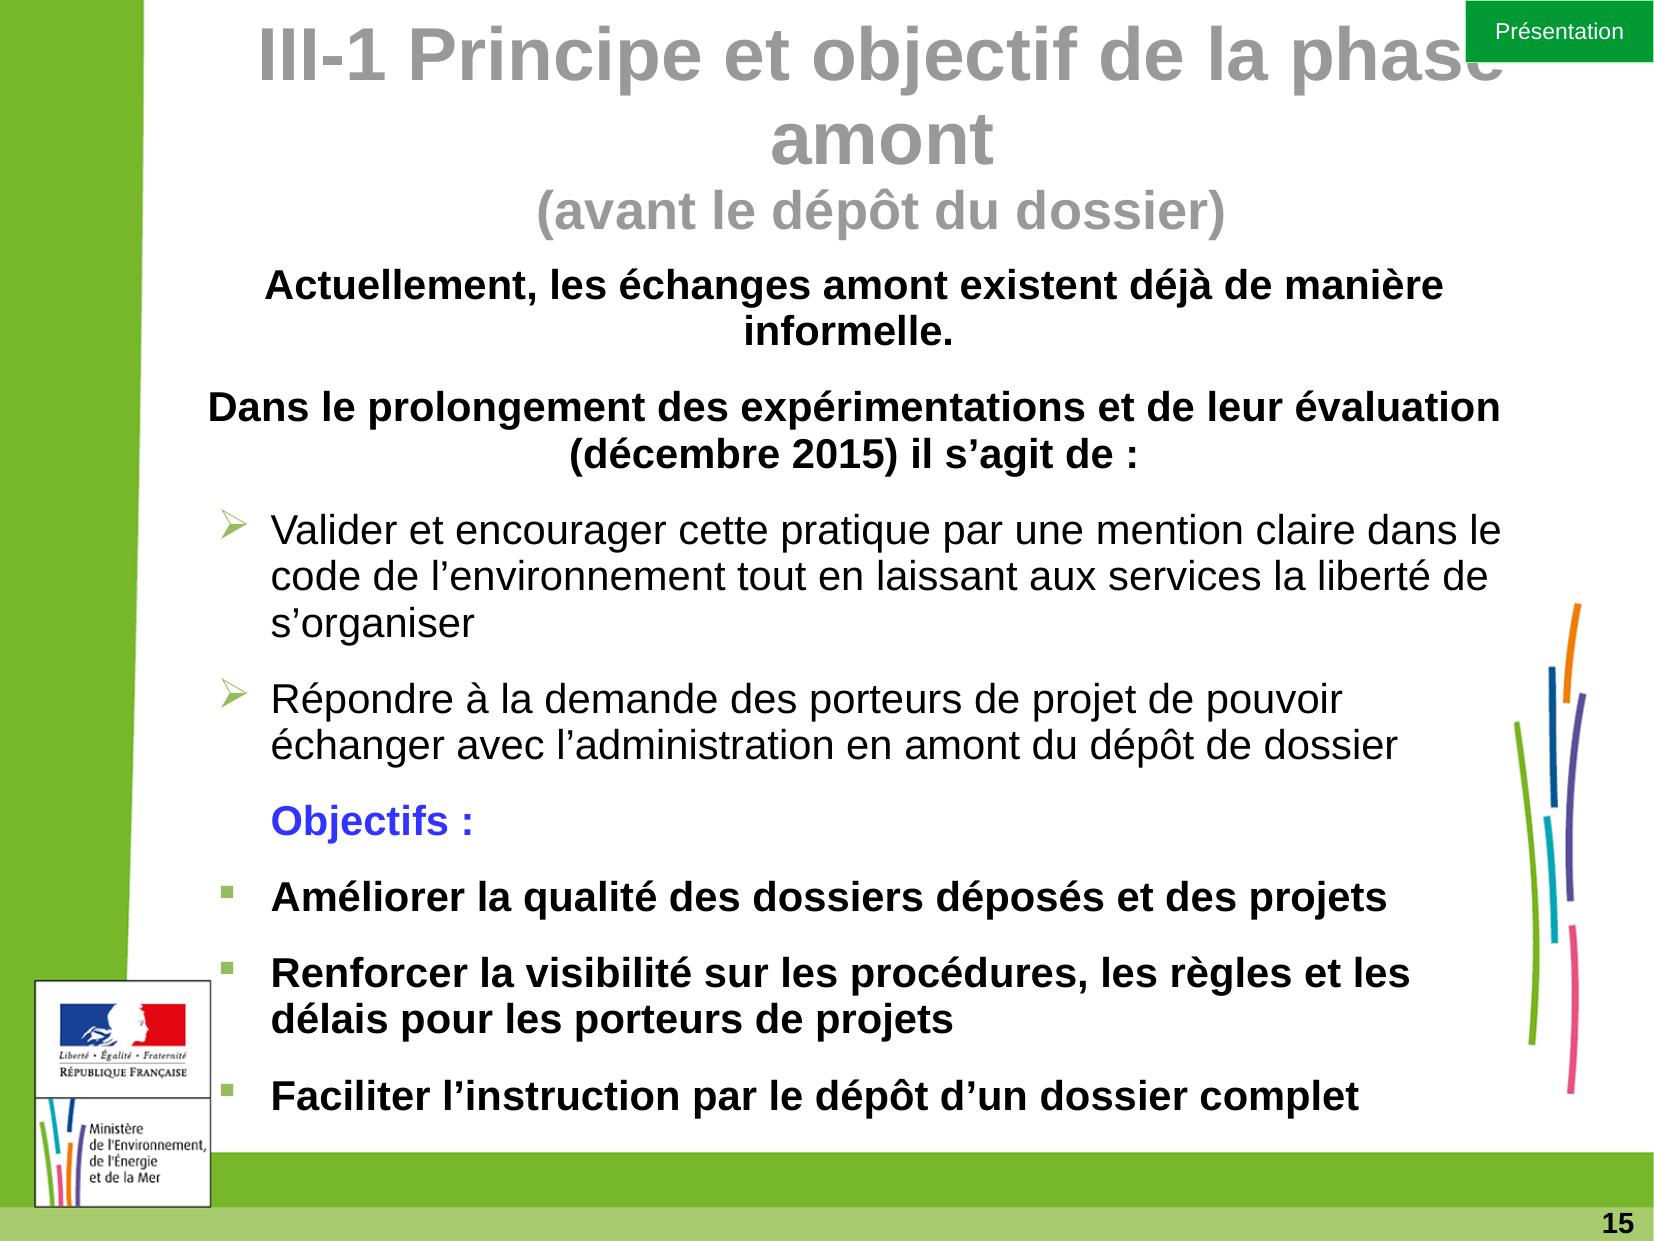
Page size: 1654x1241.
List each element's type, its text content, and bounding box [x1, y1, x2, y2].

picture [0, 0, 1654, 1241]
title III-1 Principe et objectif de la phase amont (avant le dépôt du dossier) [138, 12, 1627, 241]
text_box Présentation [1465, 0, 1654, 63]
list Actuellement, les échanges amont existent déjà de manière informelle. Dans le prolongement des expérimentations et de leur évaluation (décembre 2015) il s’agit de : Valider et encourager cette pratique par une mention claire dans le code de l’environnement tout en laissant aux services la liberté de s’organiser Répondre à la demande des porteurs de projet de pouvoir échanger avec l’administration en amont du dépôt de dossier Objectifs : Améliorer la qualité des dossiers déposés et des projets Renforcer la visibilité sur les procédures, les règles et les délais pour les porteurs de projets Faciliter l’instruction par le dépôt d’un dossier complet [199, 261, 1510, 1153]
